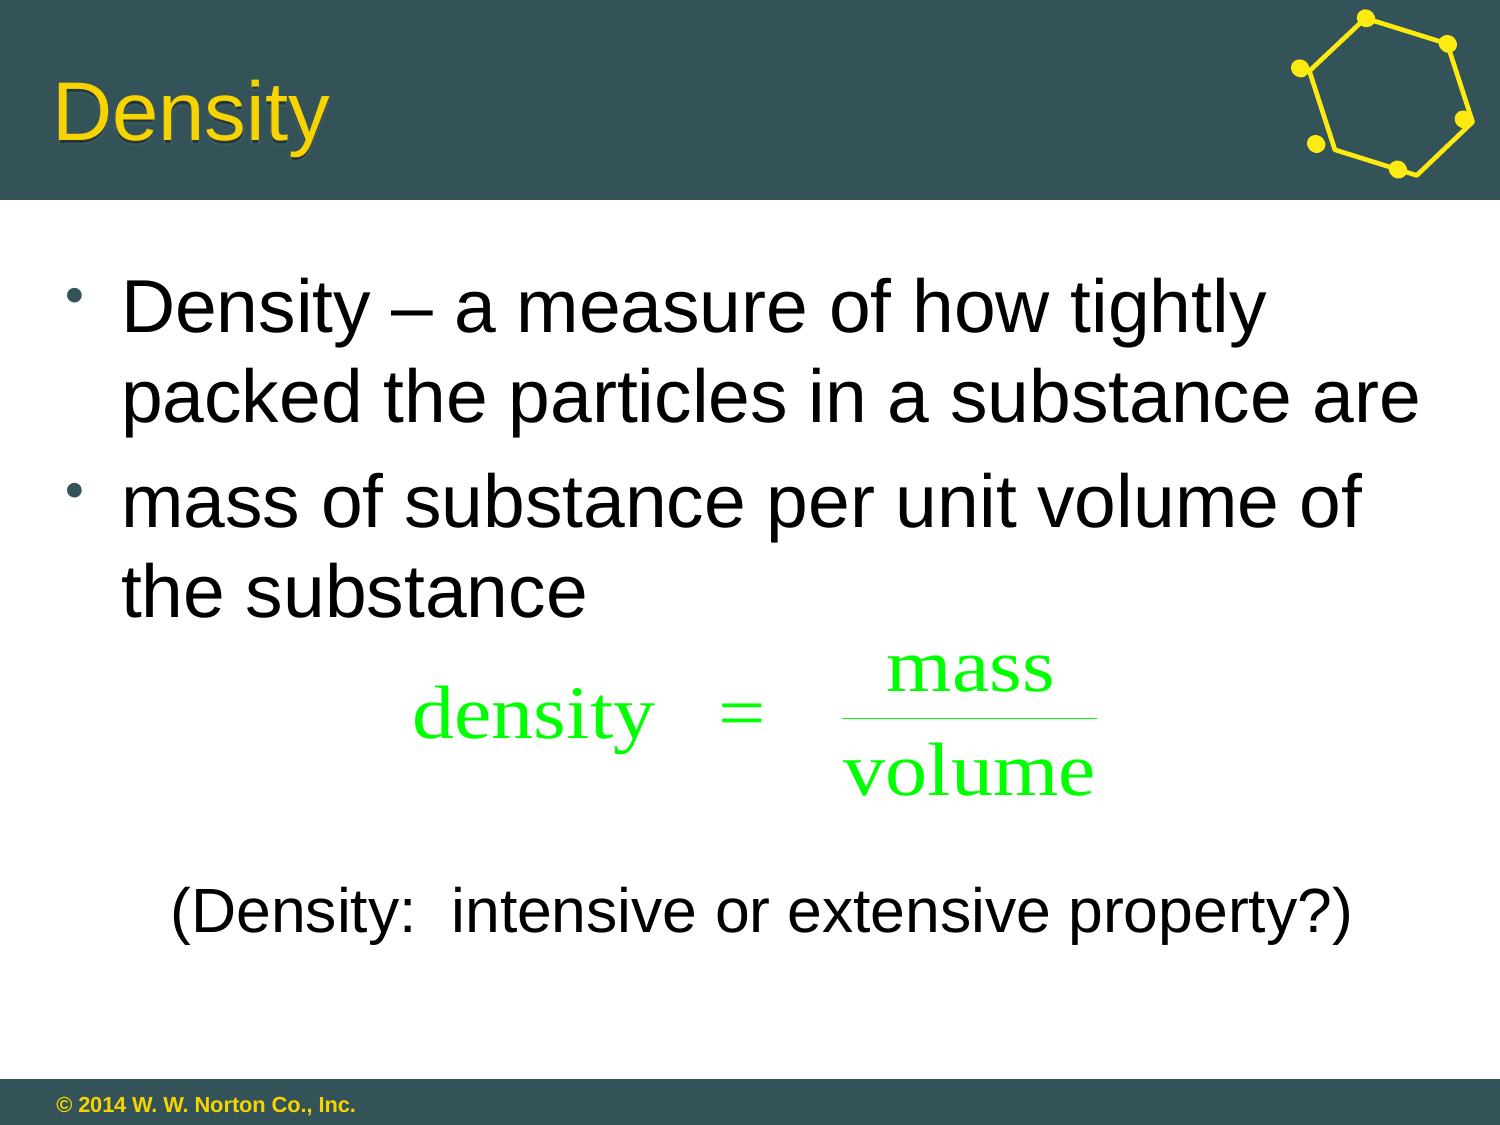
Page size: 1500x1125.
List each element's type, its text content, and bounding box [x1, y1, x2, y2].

title Density [37, 19, 1225, 195]
text_box (Density: intensive or extensive property?) [155, 862, 1370, 953]
list Density – a measure of how tightly packed the particles in a substance are mass of substance per unit volume of the substance [50, 249, 1438, 586]
picture [412, 637, 1101, 798]
